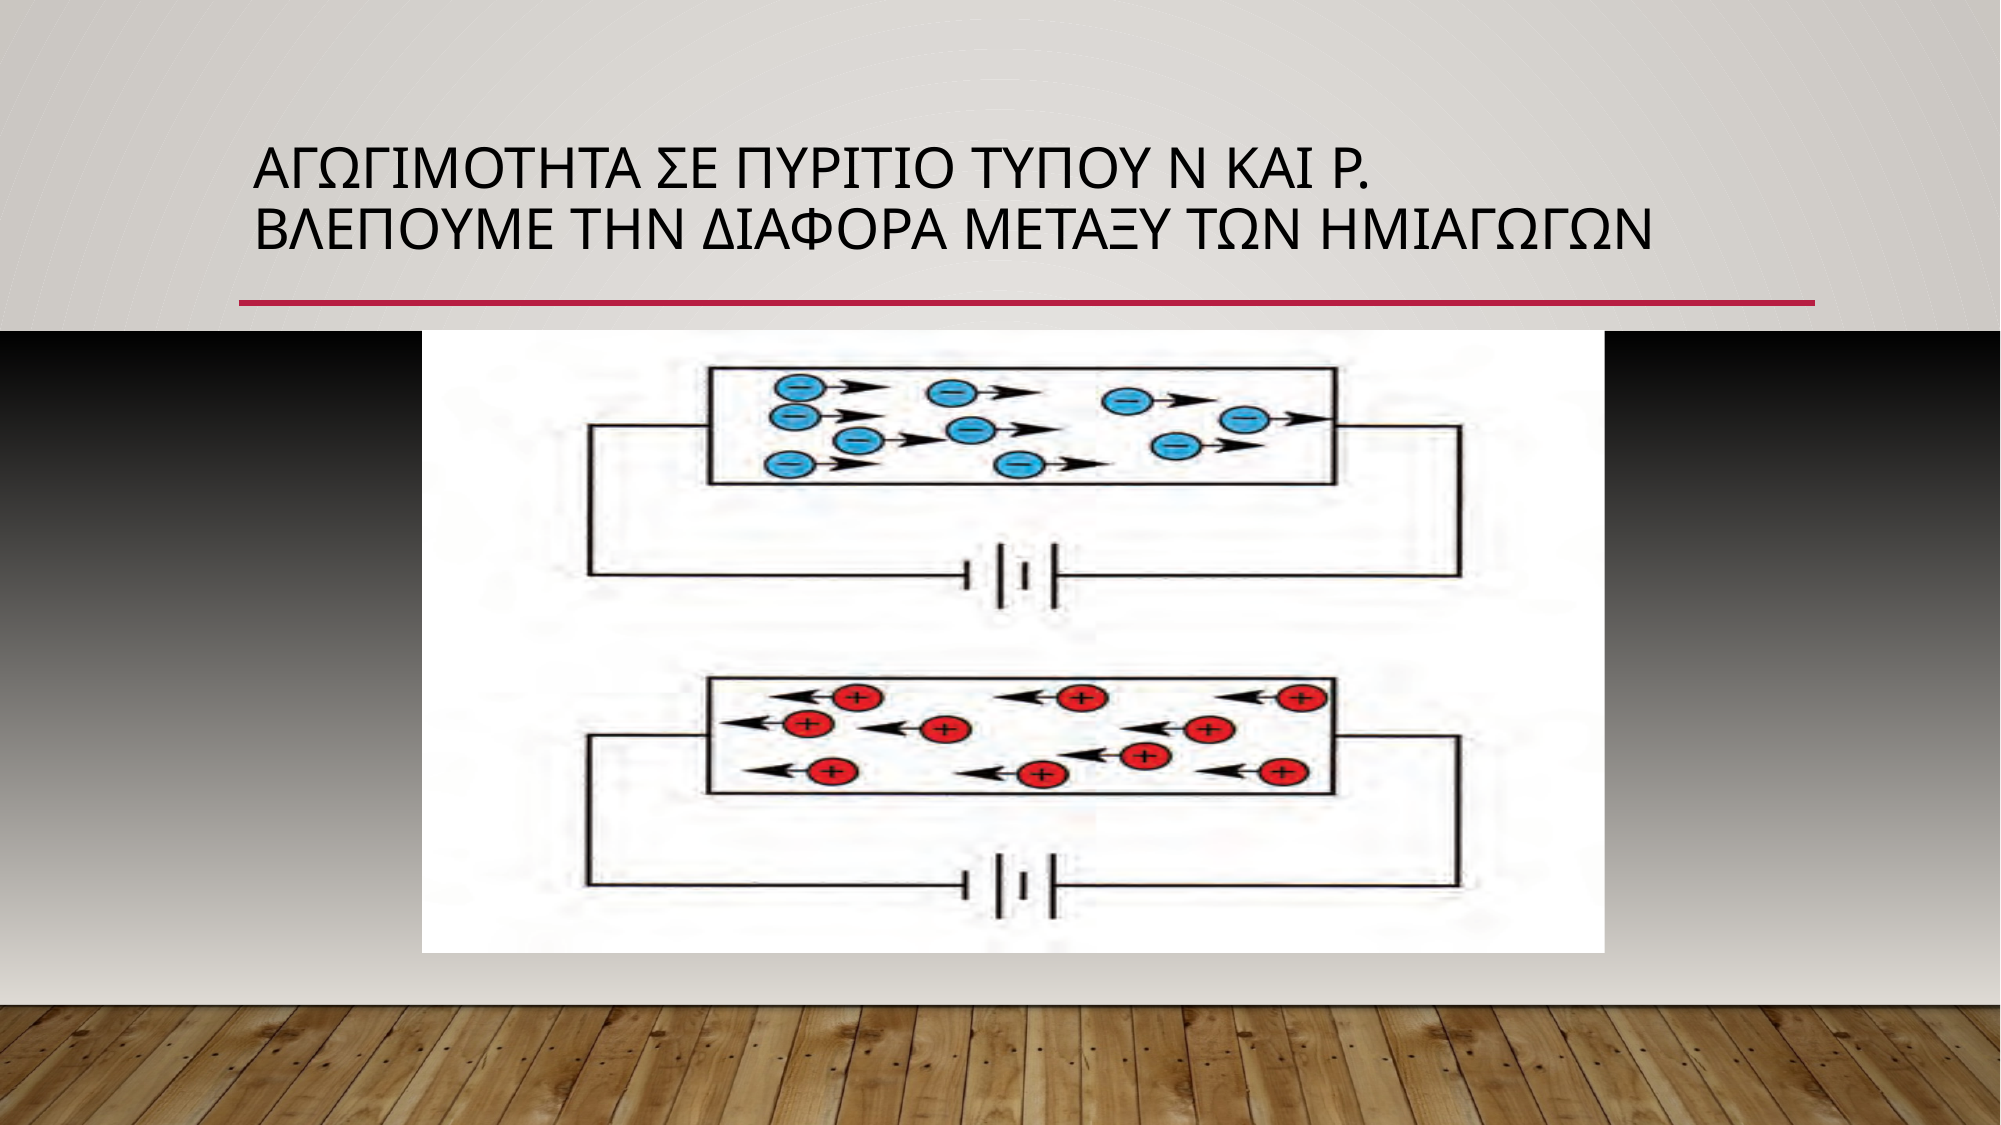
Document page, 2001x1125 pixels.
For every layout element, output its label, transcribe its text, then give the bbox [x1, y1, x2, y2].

title Αγωγιμοτητα σε πυριτιο τυπου Ν και Ρ. Βλεπουμε την διαφορα μεταξυ των ημιαγωγων [238, 131, 1814, 305]
picture [422, 330, 1605, 953]
